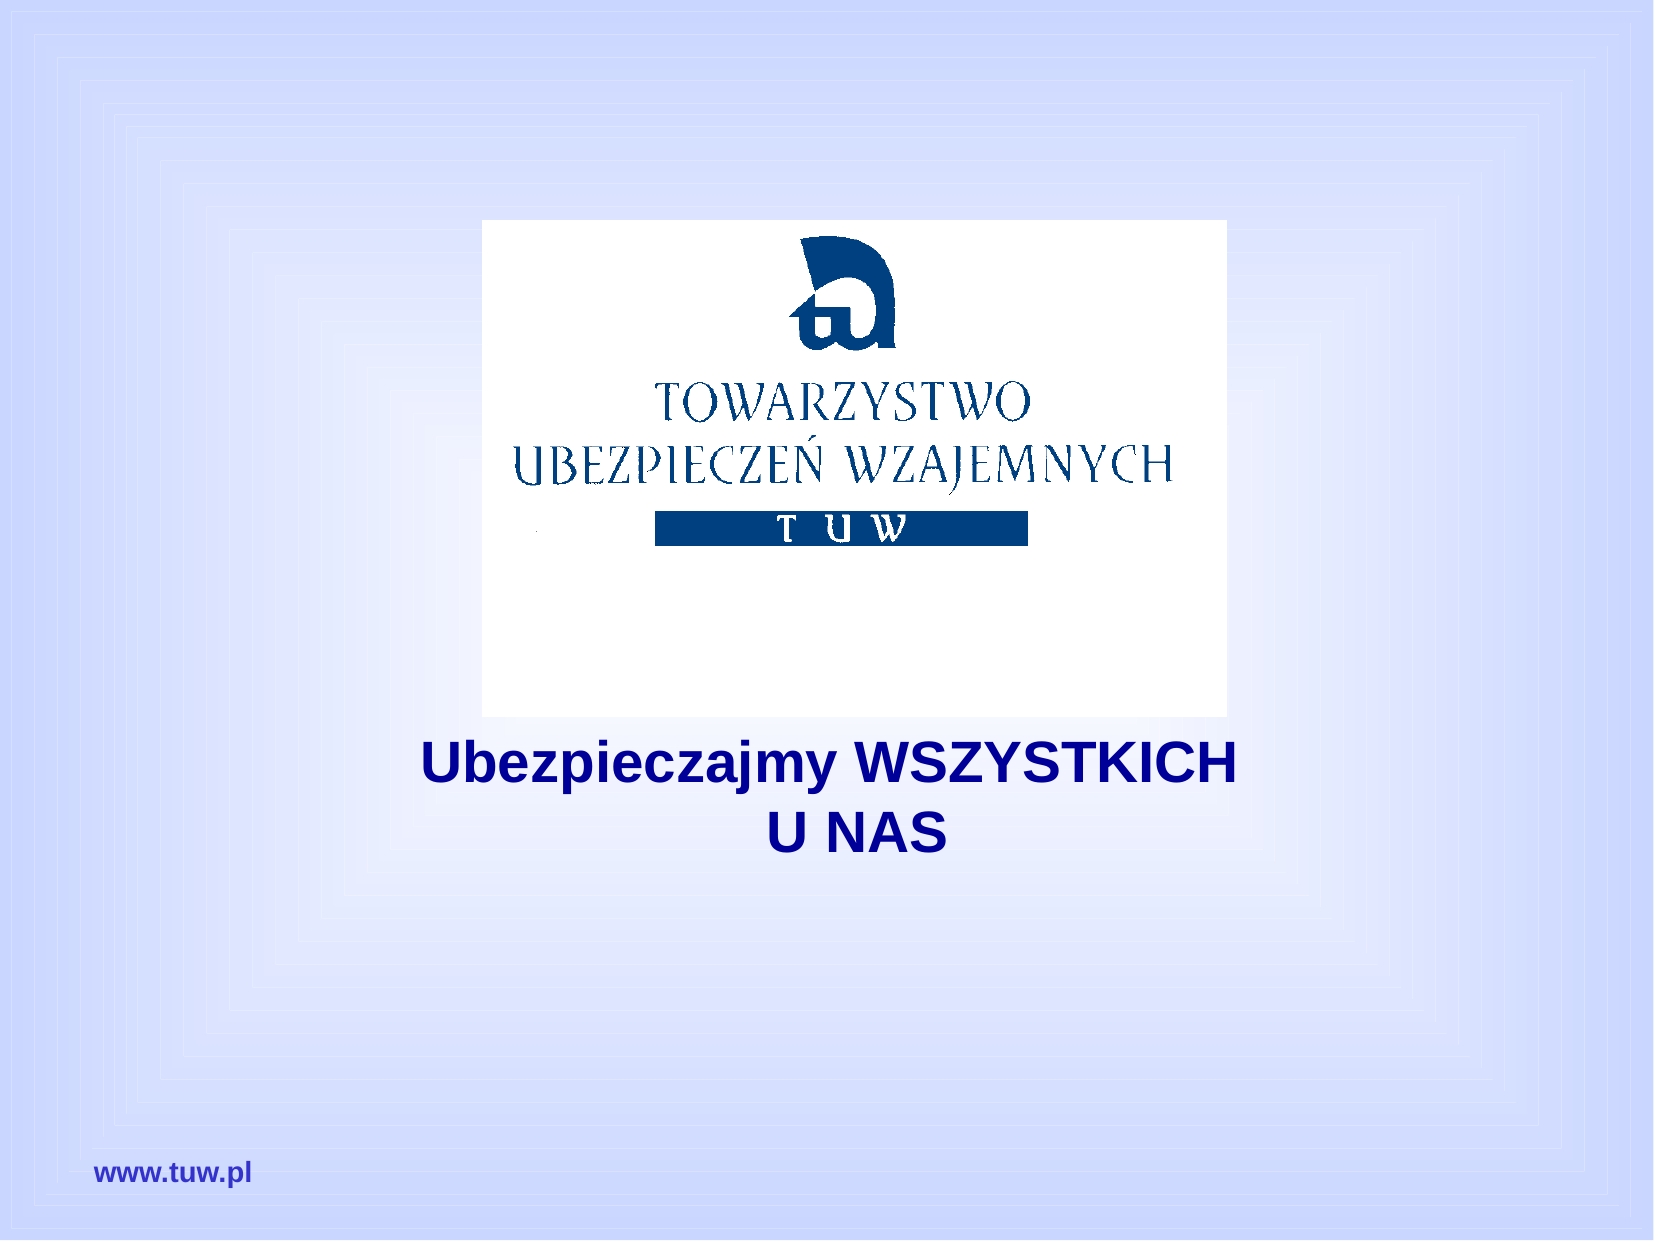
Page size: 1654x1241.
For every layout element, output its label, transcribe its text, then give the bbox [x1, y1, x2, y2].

text_box www.tuw.pl [78, 1145, 268, 1197]
list Ubezpieczajmy WSZYSTKICH U NAS [390, 716, 1268, 981]
chart [482, 220, 1227, 717]
